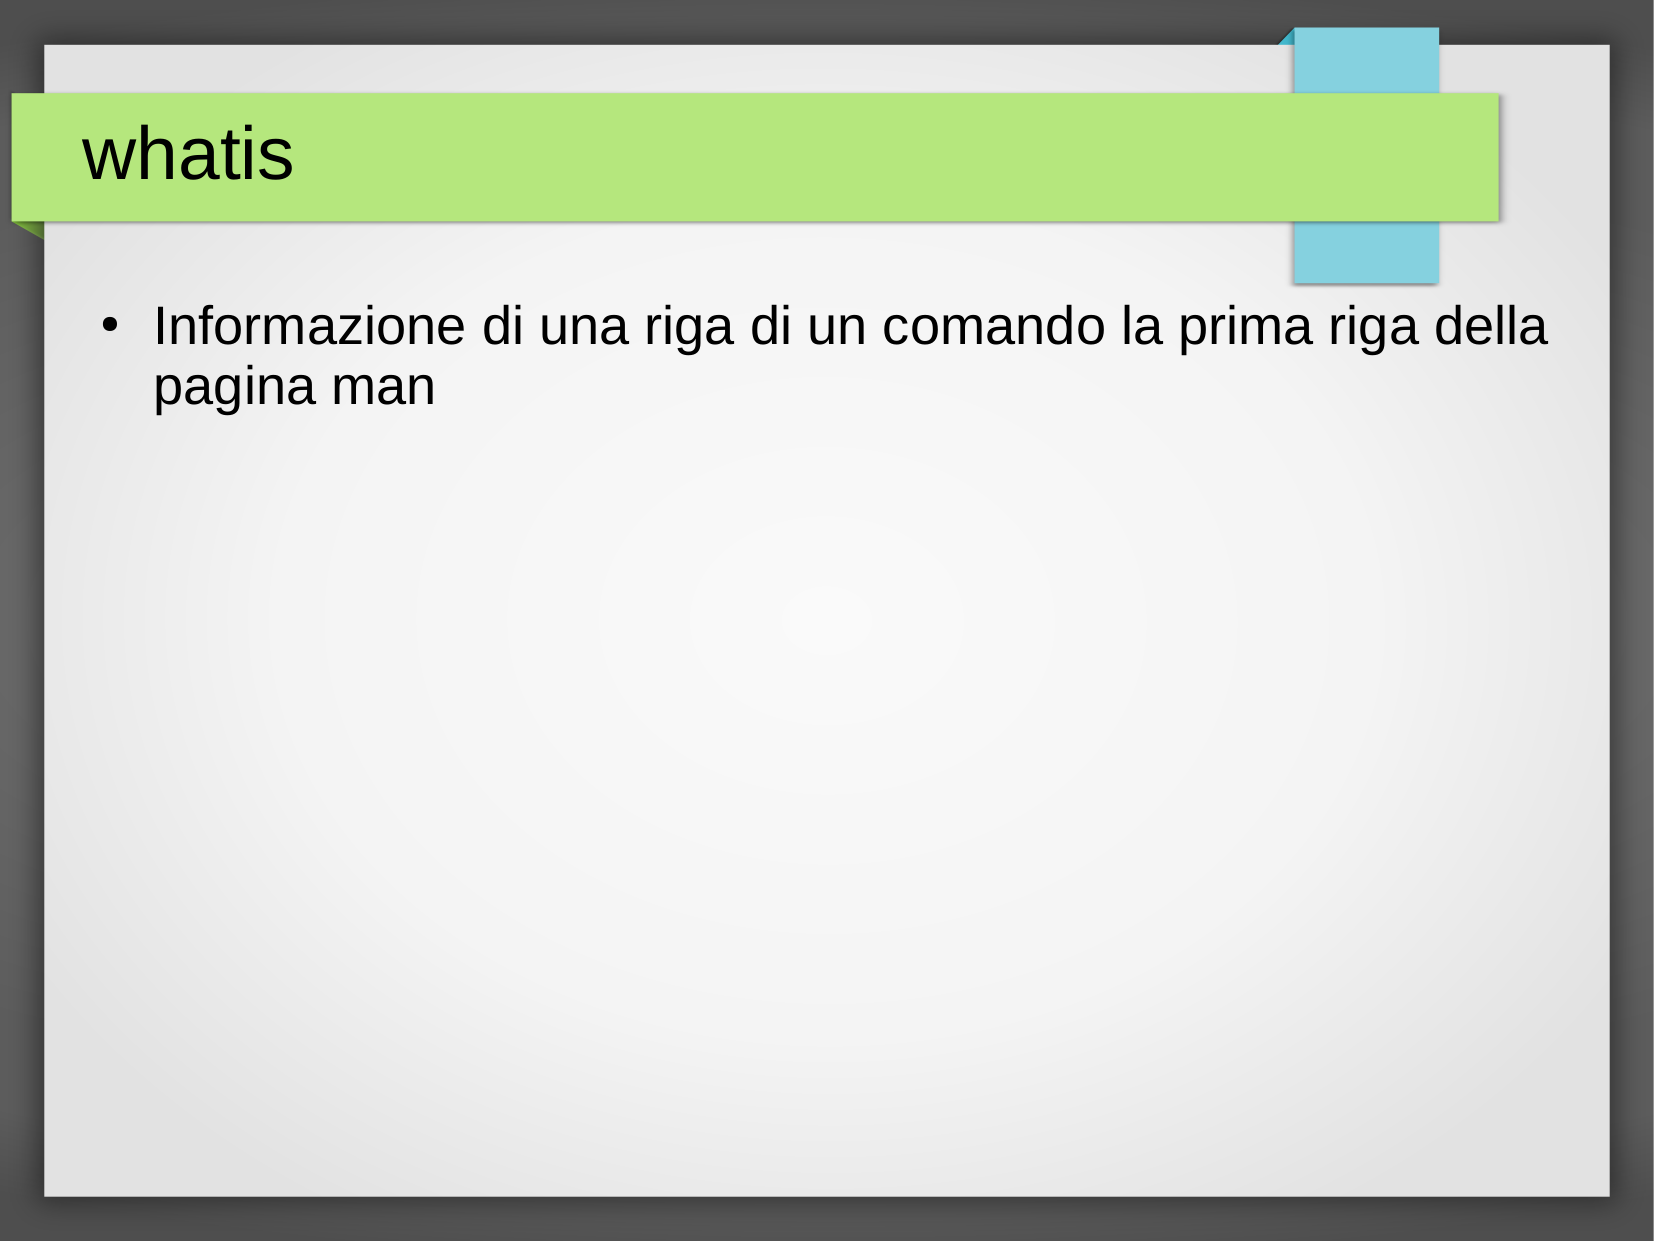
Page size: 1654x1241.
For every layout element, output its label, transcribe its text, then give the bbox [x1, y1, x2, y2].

list Informazione di una riga di un comando la prima riga della pagina man [82, 295, 1571, 1015]
title whatis [82, 94, 1264, 213]
picture [0, 0, 1654, 1241]
